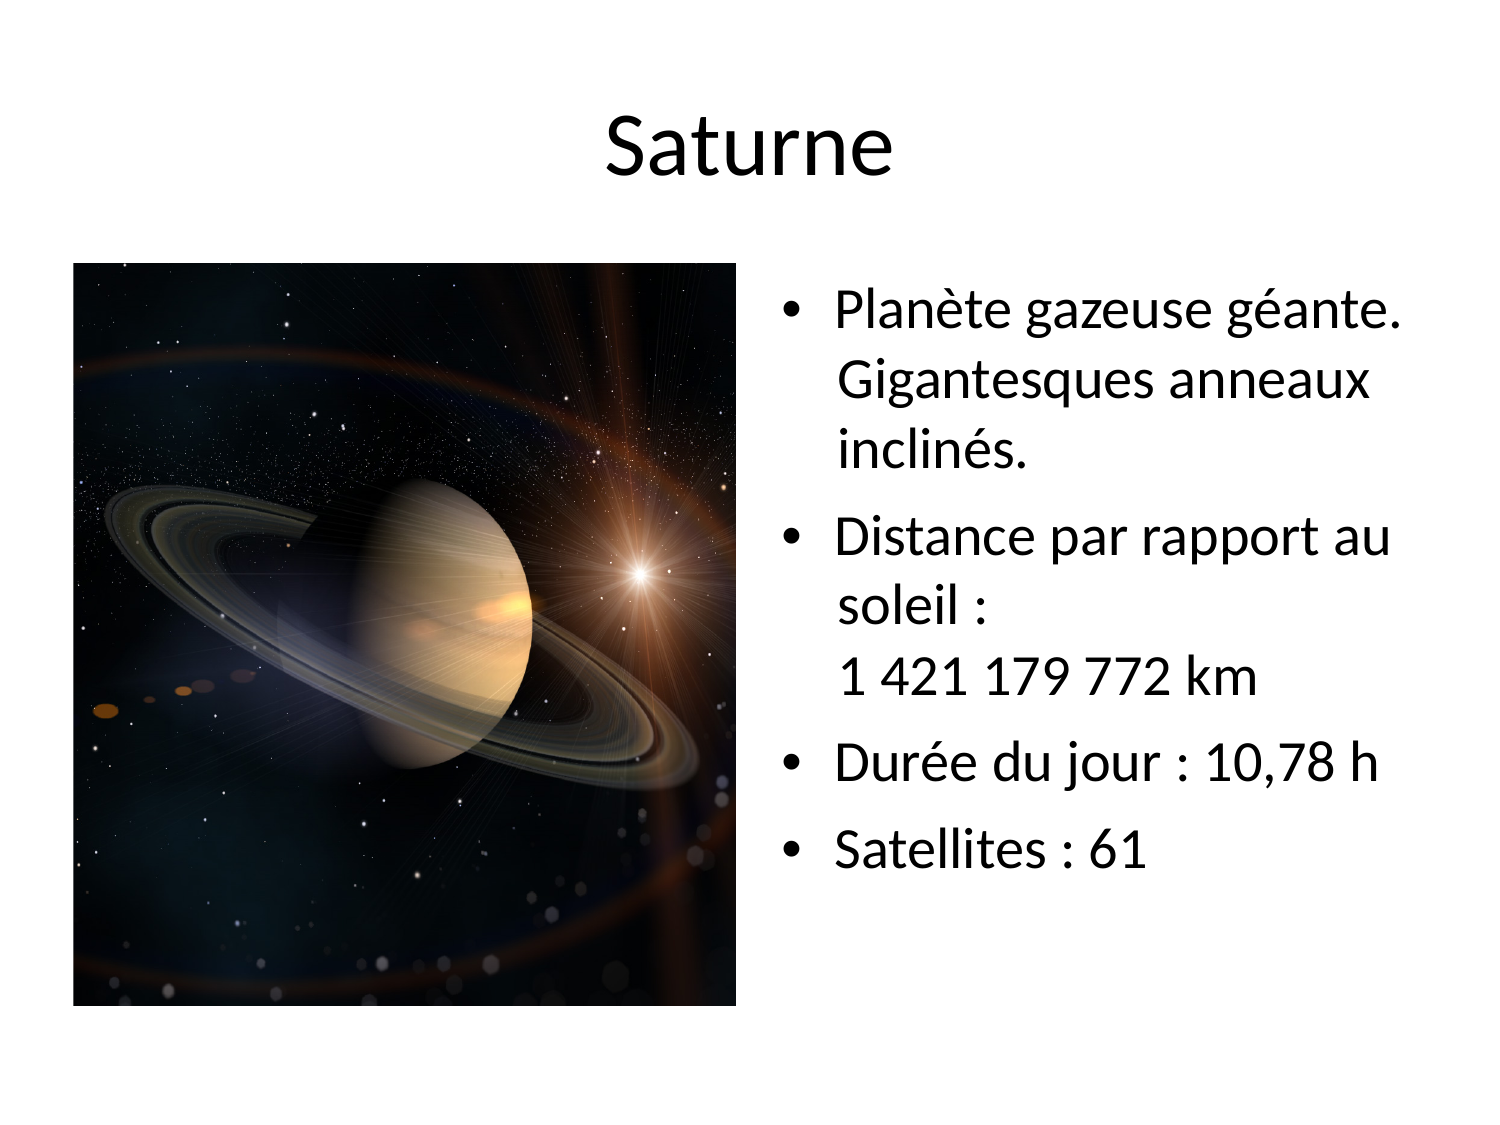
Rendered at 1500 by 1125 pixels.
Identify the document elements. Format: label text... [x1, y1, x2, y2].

title Saturne [75, 21, 1426, 257]
list • Planète gazeuse géante. Gigantesques anneaux inclinés. • Distance par rapport au soleil : 1 421 179 772 km • Durée du jour : 10,78 h • Satellites : 61 [766, 262, 1426, 1005]
text_box [73, 263, 736, 1006]
